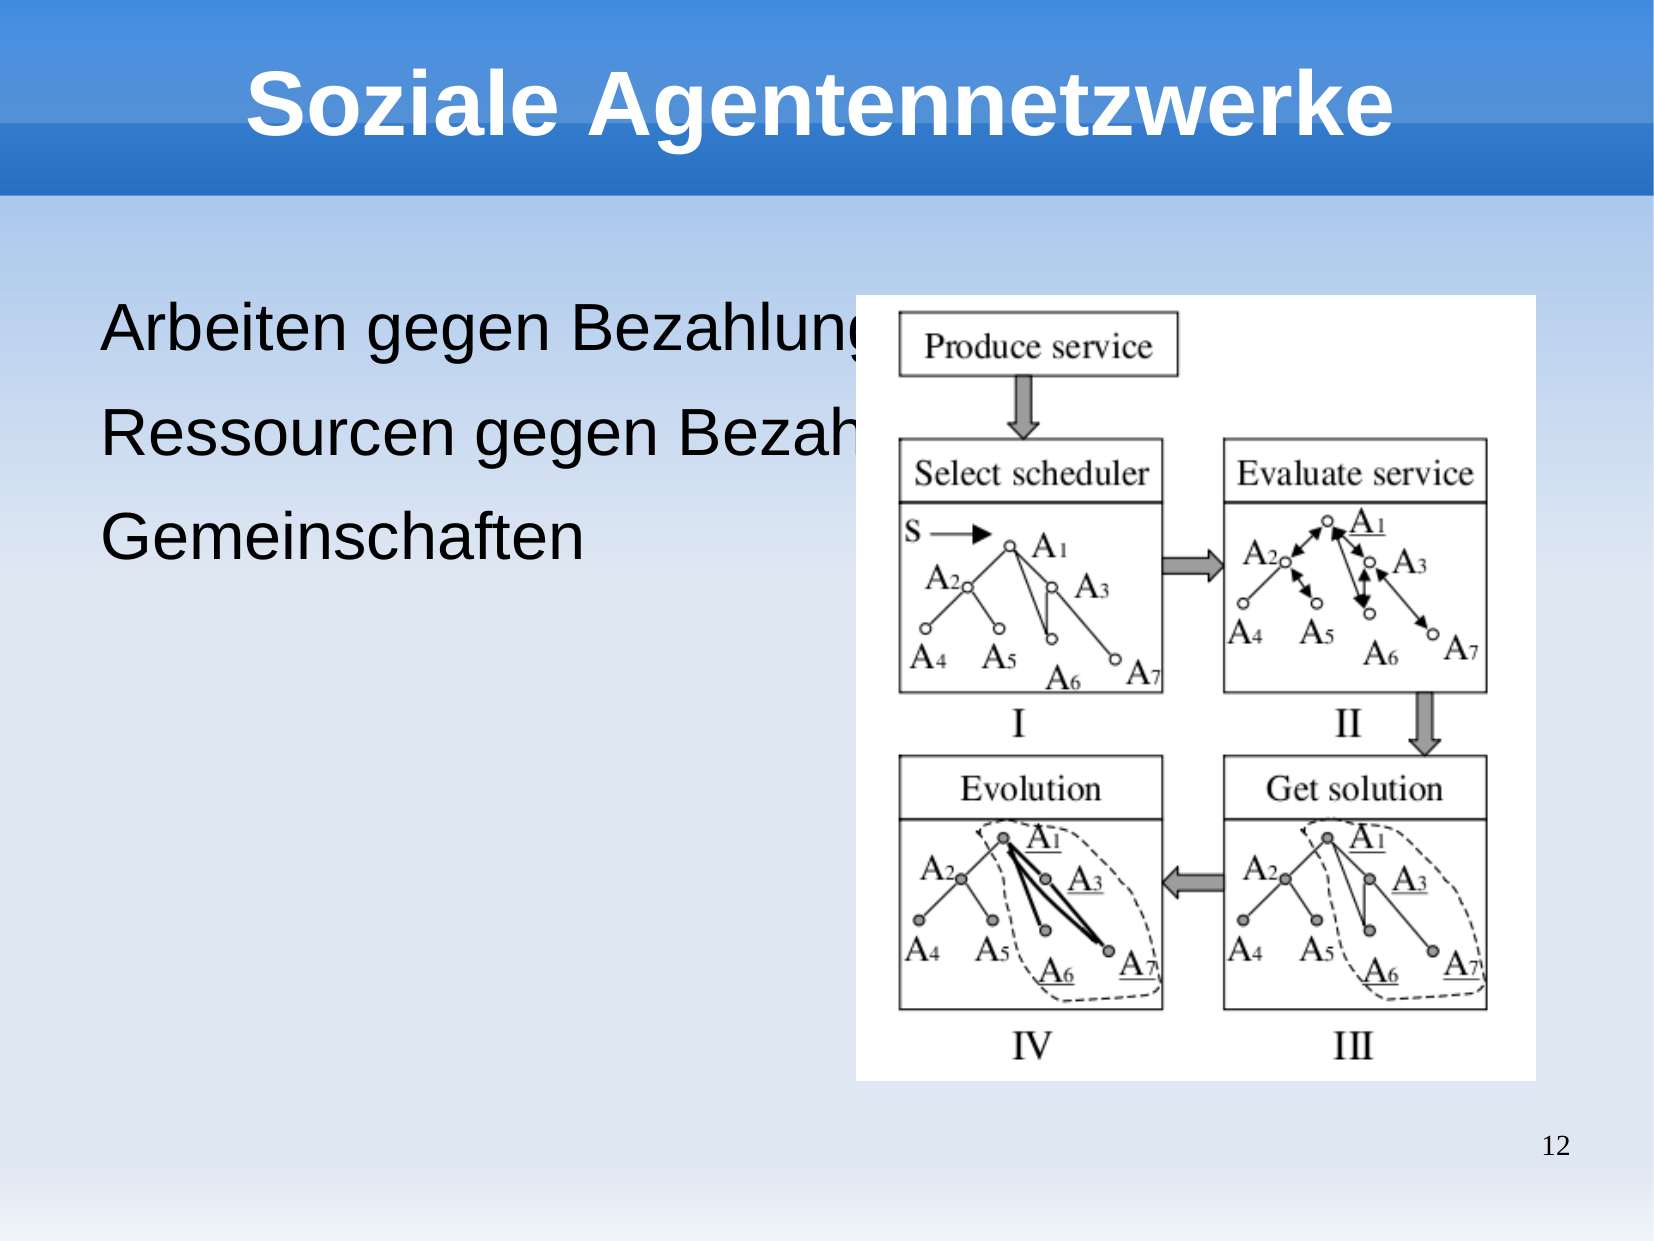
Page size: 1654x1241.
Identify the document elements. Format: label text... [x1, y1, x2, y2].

title Soziale Agentennetzwerke [76, 0, 1565, 208]
picture [0, 0, 1654, 1241]
list Arbeiten gegen Bezahlung Ressourcen gegen Bezahlung Gemeinschaften [82, 290, 809, 1109]
chart [845, 290, 1572, 1109]
